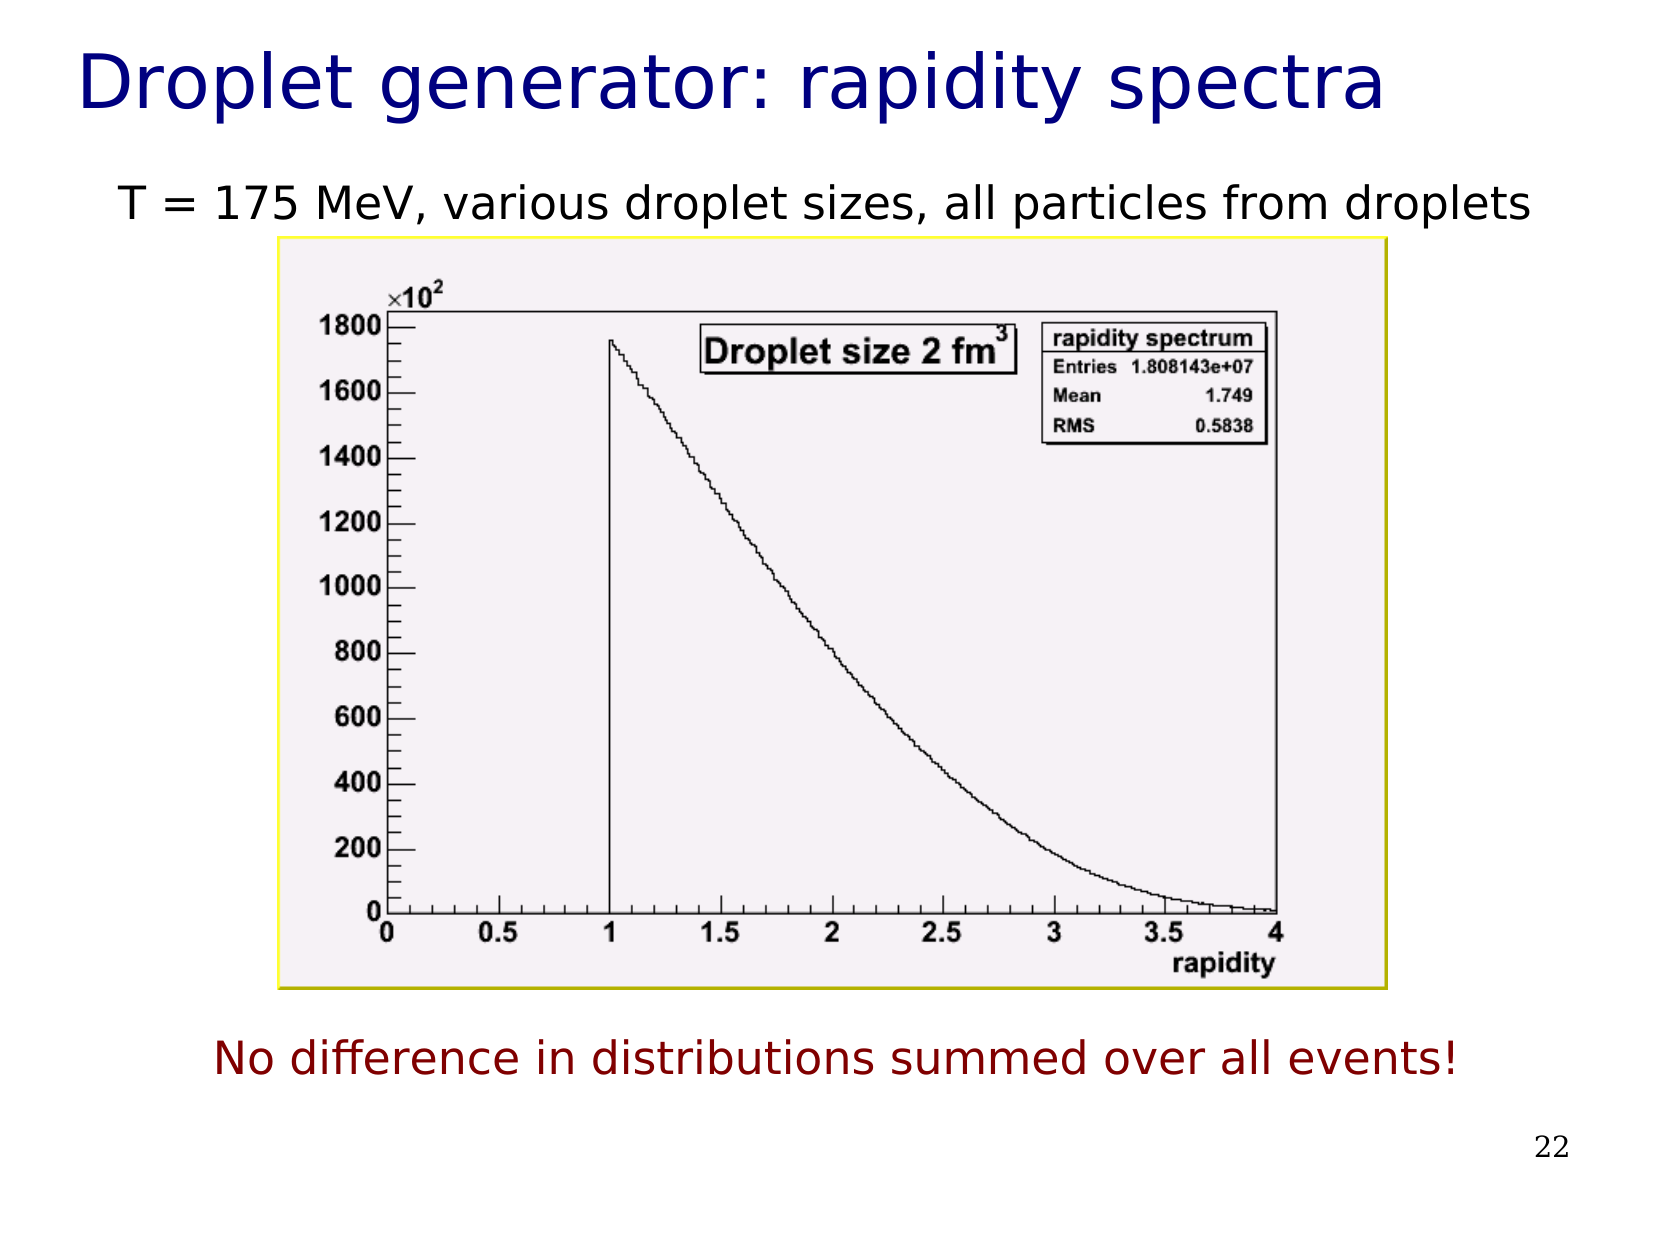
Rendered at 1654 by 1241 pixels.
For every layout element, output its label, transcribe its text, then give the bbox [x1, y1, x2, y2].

title Droplet generator: rapidity spectra [75, 25, 1565, 141]
subtitle T = 175 MeV, various droplet sizes, all particles from droplets [82, 171, 1571, 237]
text_box No difference in distributions summed over all events! [198, 1024, 1477, 1093]
picture [277, 236, 1388, 990]
